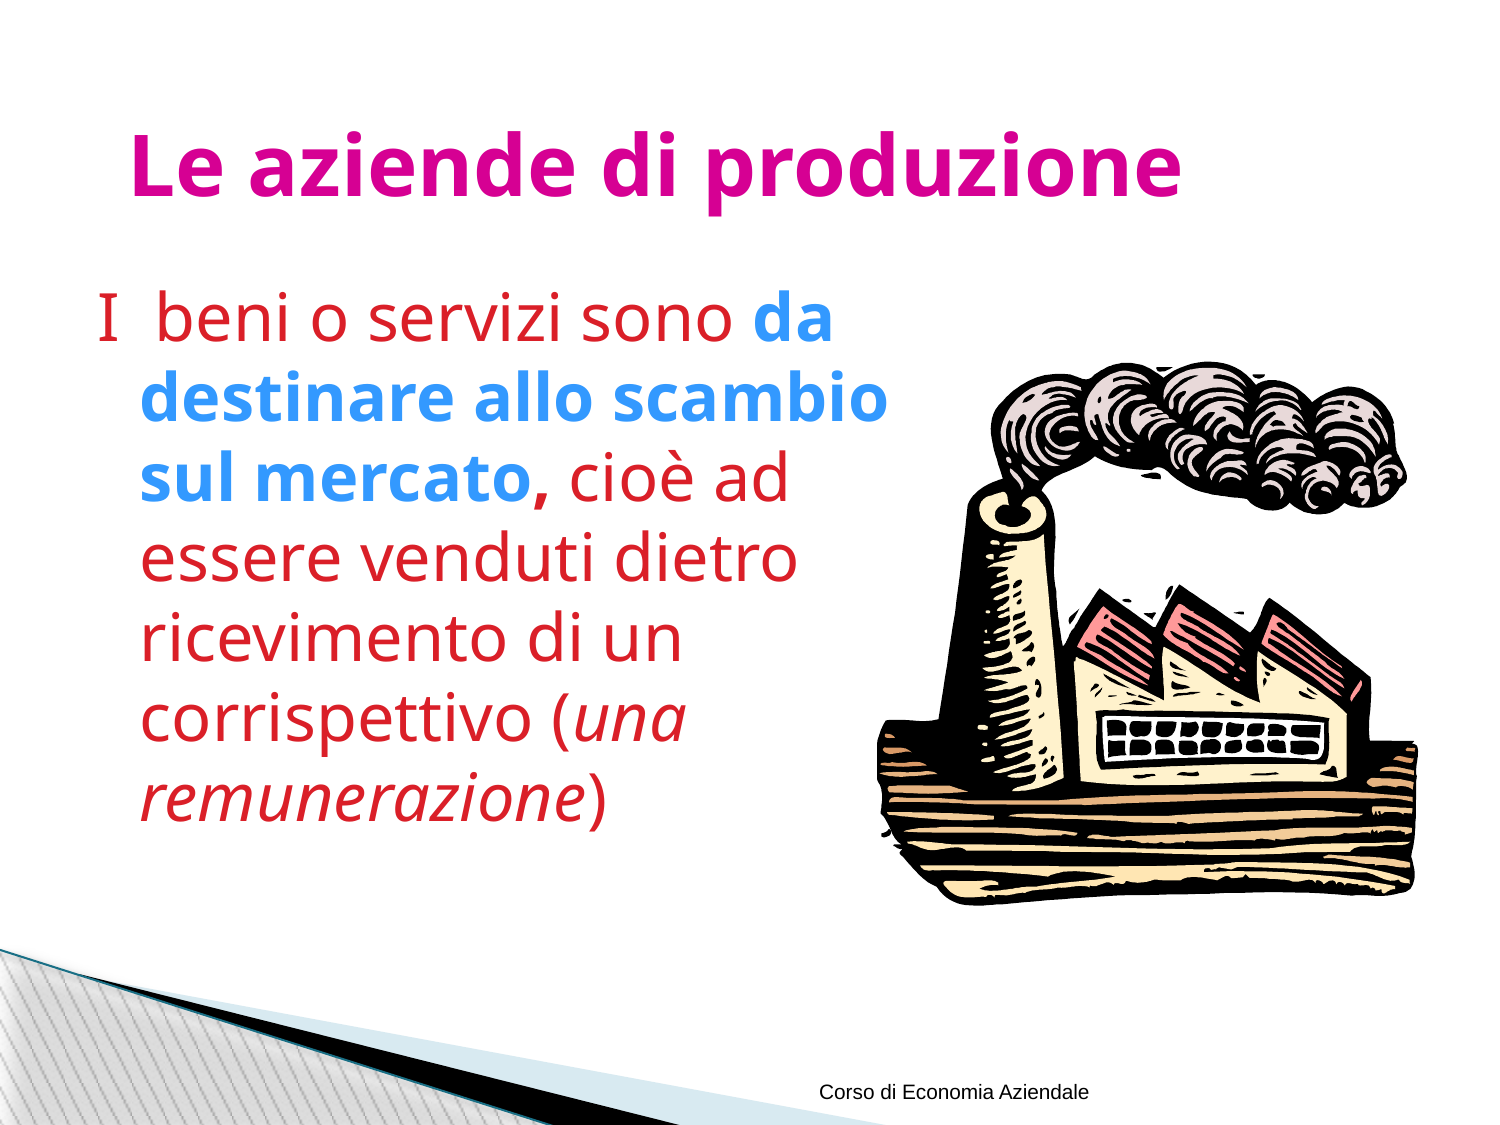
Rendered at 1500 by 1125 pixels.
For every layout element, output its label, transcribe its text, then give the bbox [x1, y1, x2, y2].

chart [877, 356, 1424, 911]
footer Corso di Economia Aziendale [718, 1051, 1105, 1112]
list I beni o servizi sono da destinare allo scambio sul mercato, cioè ad essere venduti dietro ricevimento di un corrispettivo (una remunerazione) [64, 267, 916, 848]
title Le aziende di produzione [112, 42, 1391, 283]
